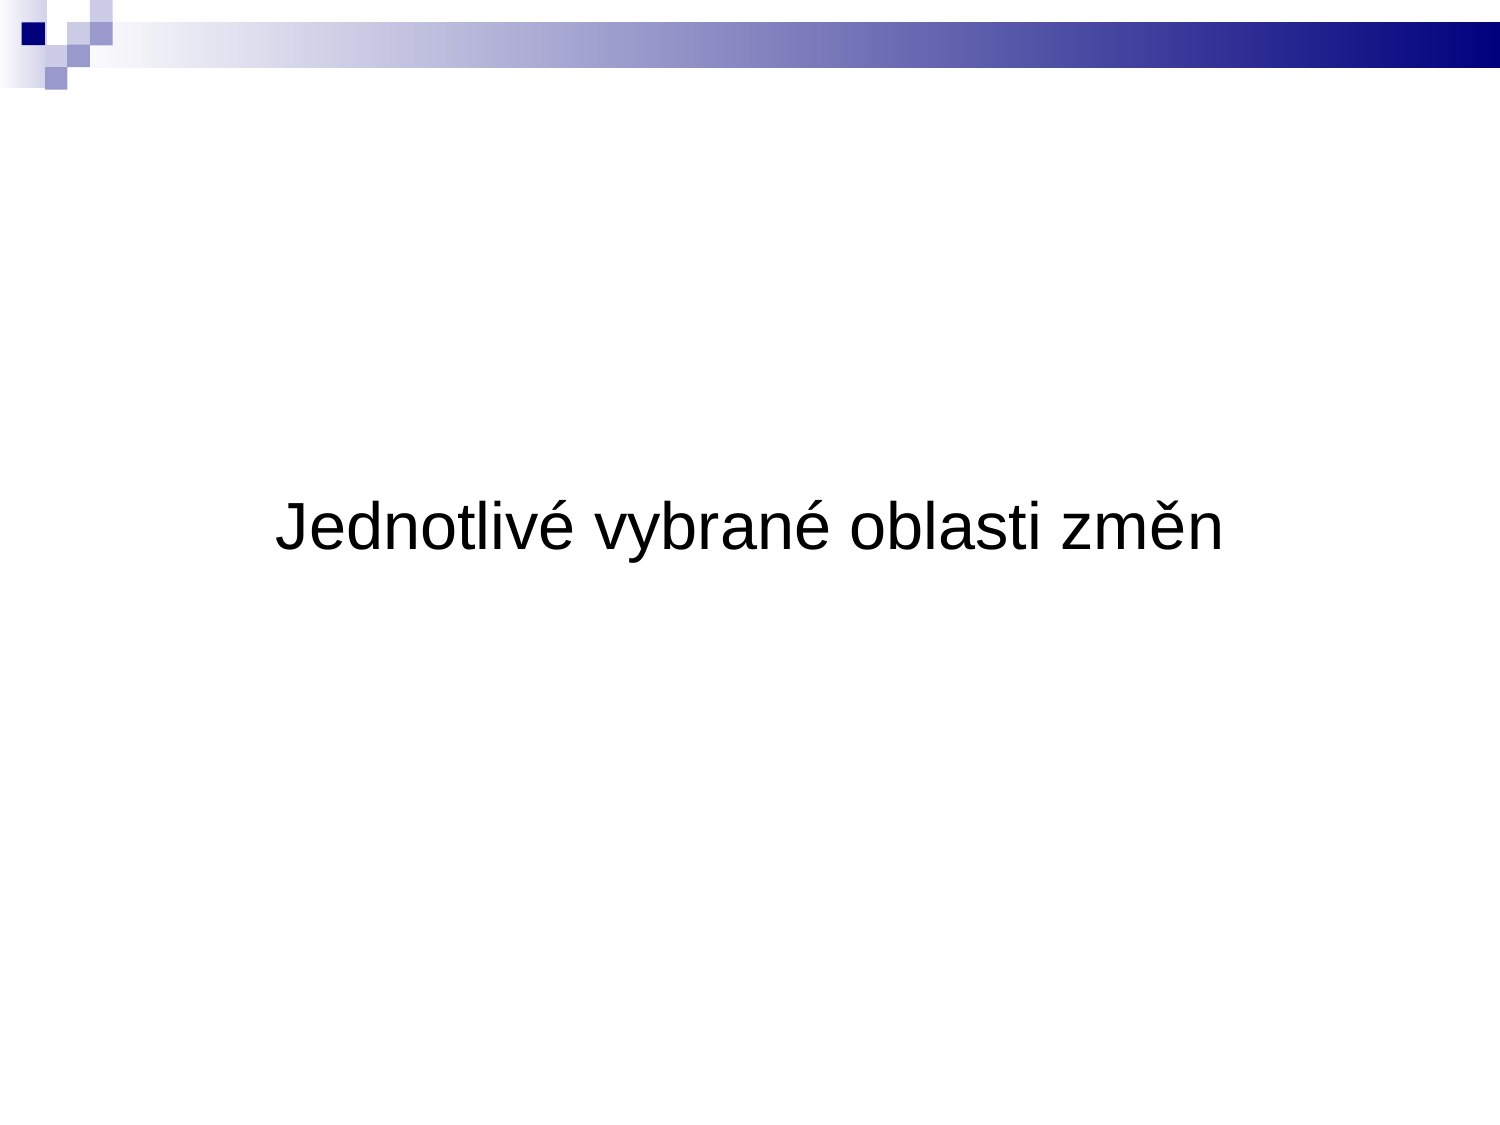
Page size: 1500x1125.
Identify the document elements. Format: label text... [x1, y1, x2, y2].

text_box Jednotlivé vybrané oblasti změn [75, 44, 1426, 1006]
